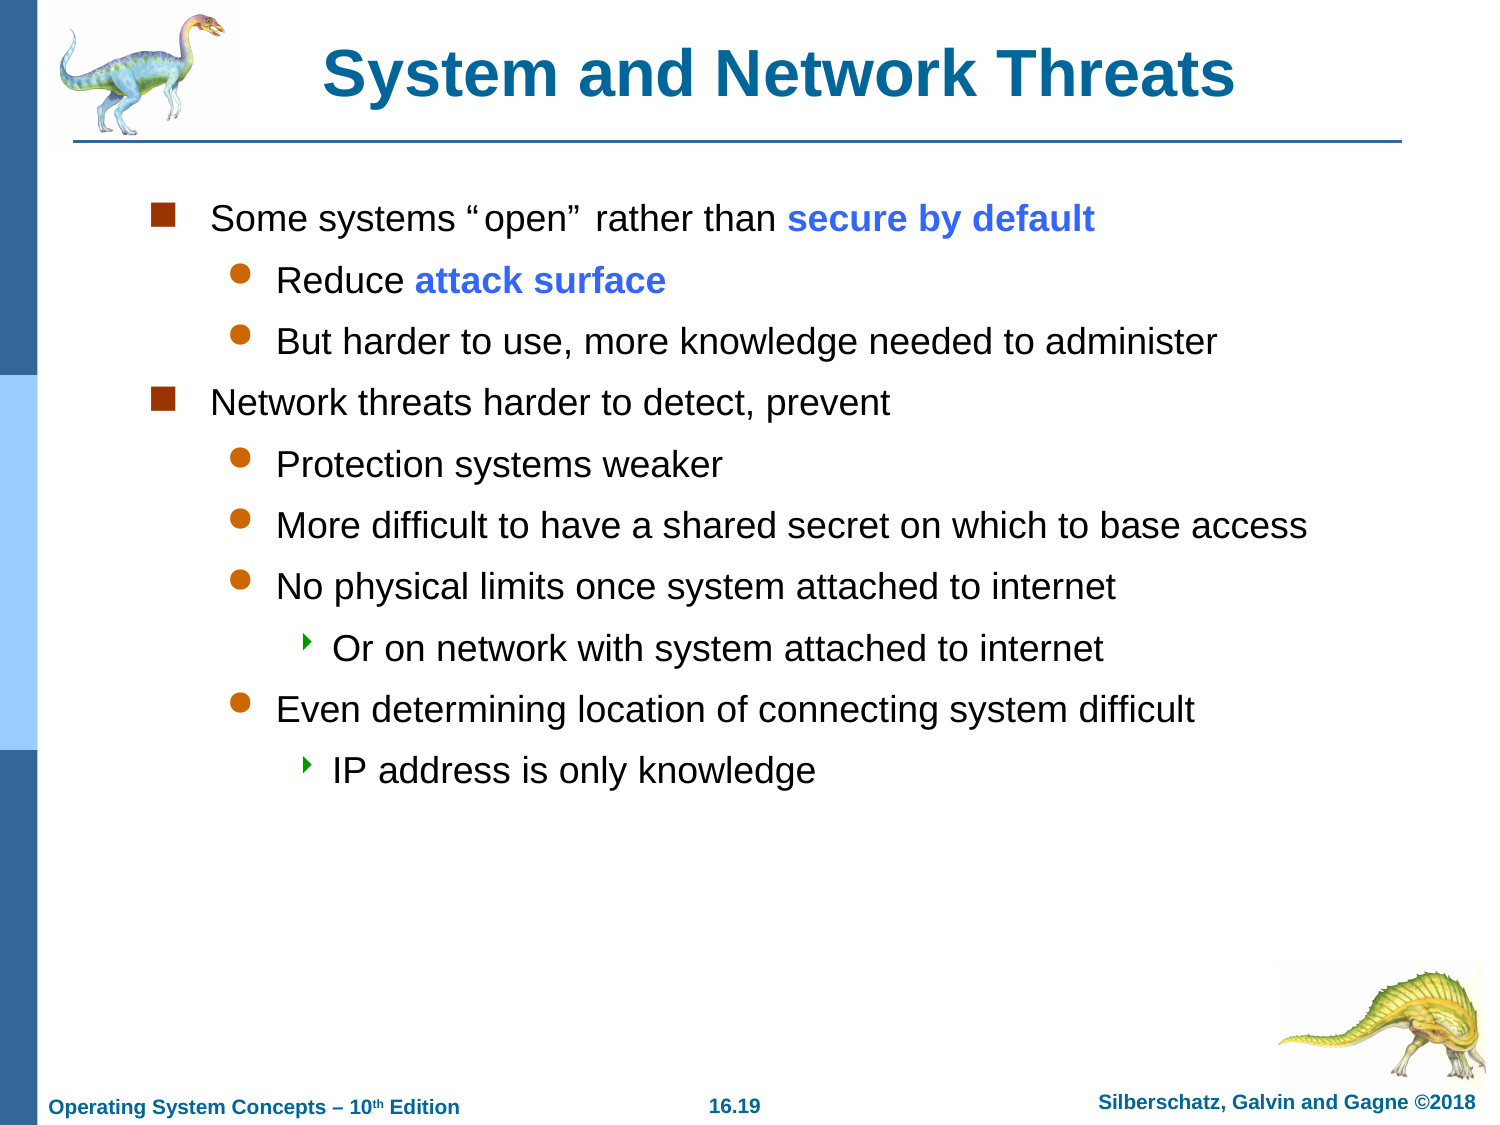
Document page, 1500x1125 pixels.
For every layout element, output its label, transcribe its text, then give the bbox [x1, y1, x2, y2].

title System and Network Threats [135, 23, 1425, 118]
picture [1415, 1094, 1423, 1099]
picture [1275, 959, 1486, 1090]
list Some systems “open” rather than secure by default Reduce attack surface But harder to use, more knowledge needed to administer Network threats harder to detect, prevent Protection systems weaker More difficult to have a shared secret on which to base access No physical limits once system attached to internet Or on network with system attached to internet Even determining location of connecting system difficult IP address is only knowledge [139, 186, 1339, 930]
picture [46, 0, 243, 149]
